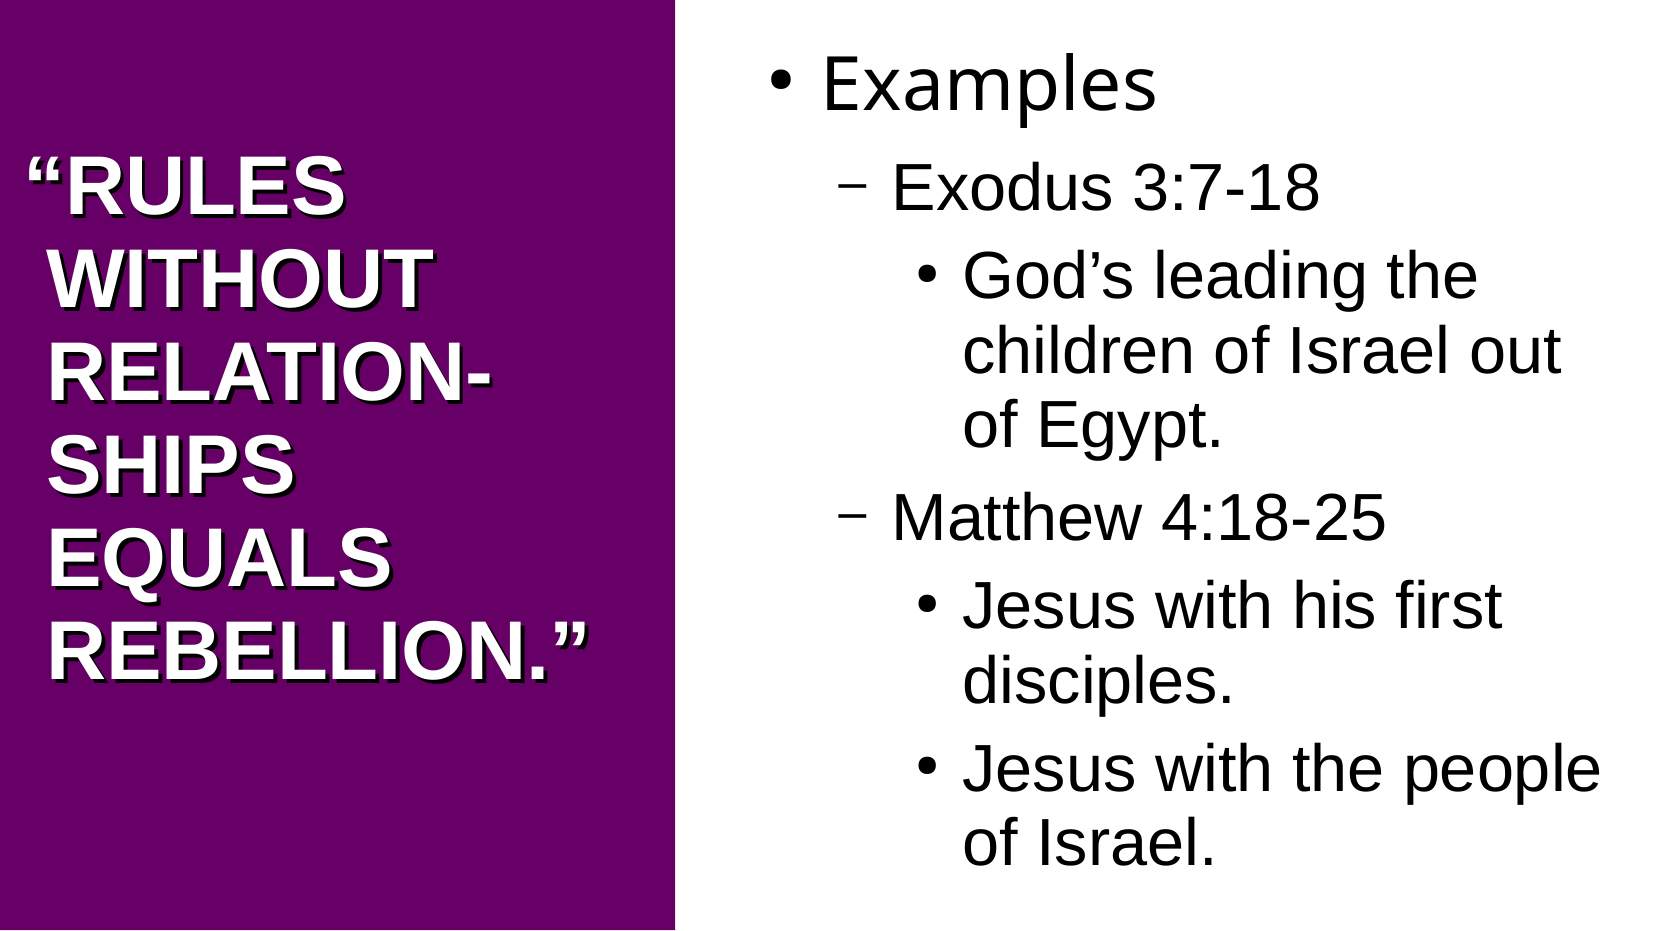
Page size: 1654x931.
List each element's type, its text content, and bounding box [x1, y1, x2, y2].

title “RULES WITHOUT RELATION- SHIPS EQUALS REBELLION.” [0, 0, 676, 931]
list Examples Exodus 3:7-18 God’s leading the children of Israel out of Egypt. Matthew 4:18-25 Jesus with his first disciples. Jesus with the people of Israel. [750, 30, 1621, 886]
